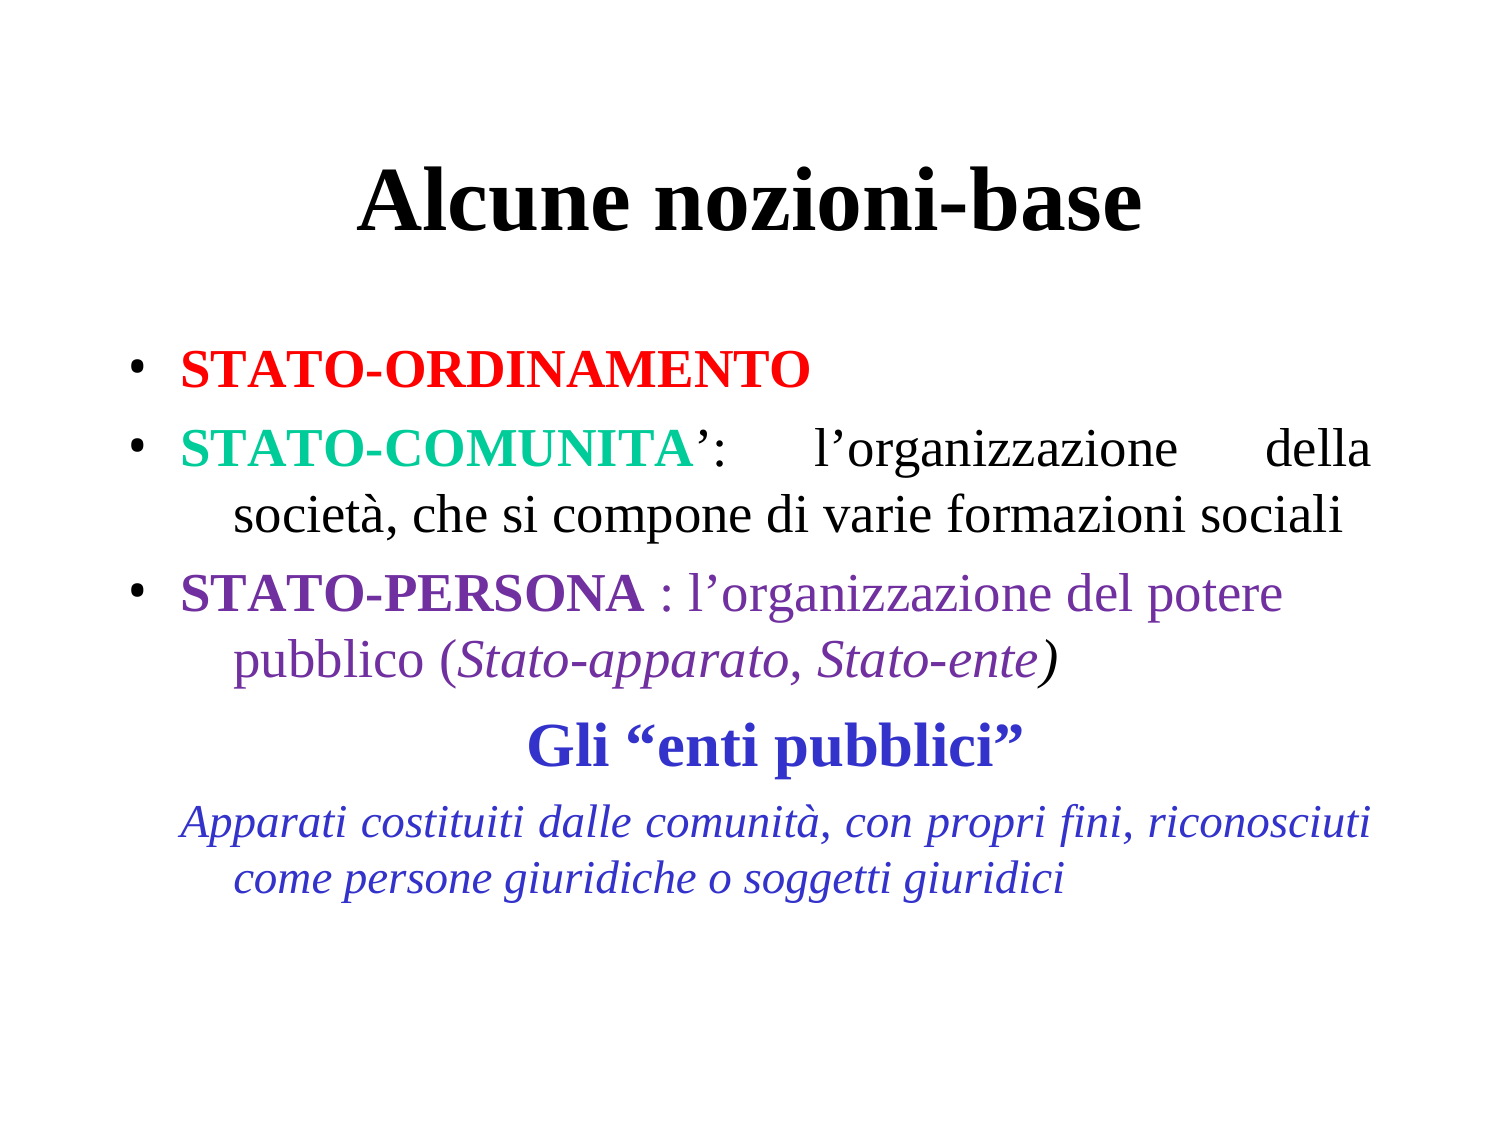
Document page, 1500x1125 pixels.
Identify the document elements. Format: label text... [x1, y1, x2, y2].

title Alcune nozioni-base [112, 99, 1388, 288]
list STATO-ORDINAMENTO STATO-COMUNITA’: l’organizzazione della società, che si compone di varie formazioni sociali STATO-PERSONA : l’organizzazione del potere pubblico (Stato-apparato, Stato-ente) Gli “enti pubblici” Apparati costituiti dalle comunità, con propri fini, riconosciuti come persone giuridiche o soggetti giuridici [112, 324, 1388, 1000]
